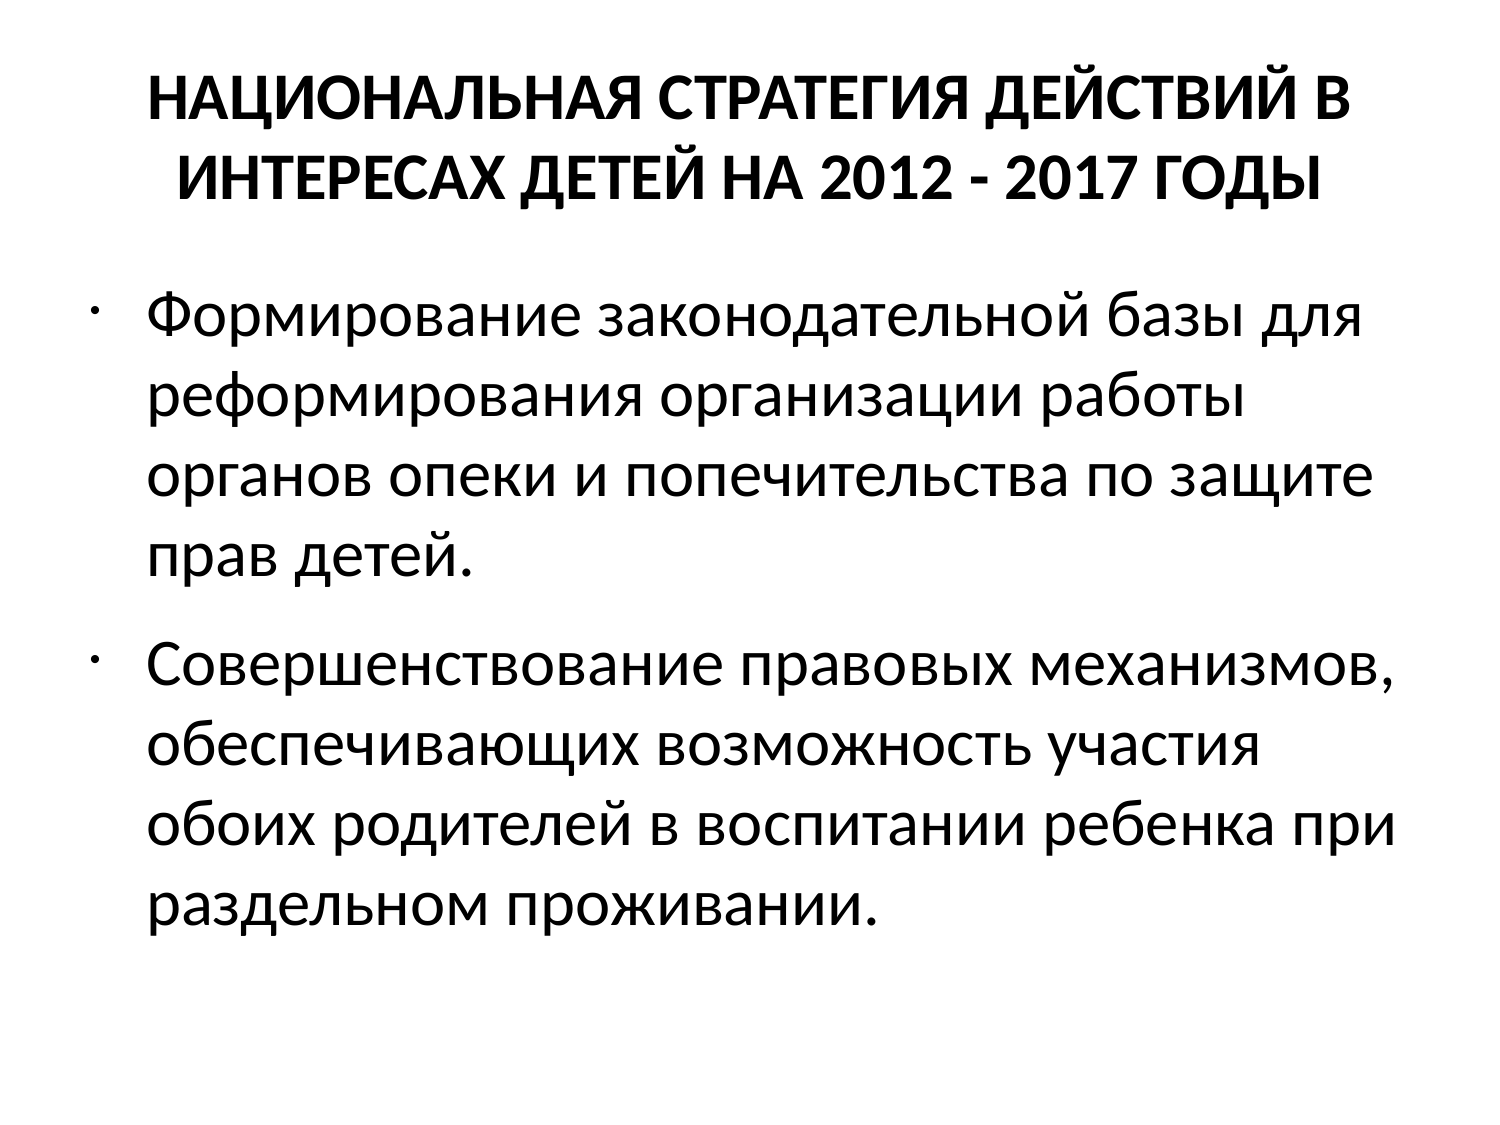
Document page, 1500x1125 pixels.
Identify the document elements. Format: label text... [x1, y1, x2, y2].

title НАЦИОНАЛЬНАЯ СТРАТЕГИЯ ДЕЙСТВИЙ В ИНТЕРЕСАХ ДЕТЕЙ НА 2012 - 2017 ГОДЫ [75, 45, 1425, 233]
list Формирование законодательной базы для реформирования организации работы органов опеки и попечительства по защите прав детей. Совершенствование правовых механизмов, обеспечивающих возможность участия обоих родителей в воспитании ребенка при раздельном проживании. [75, 262, 1425, 1005]
